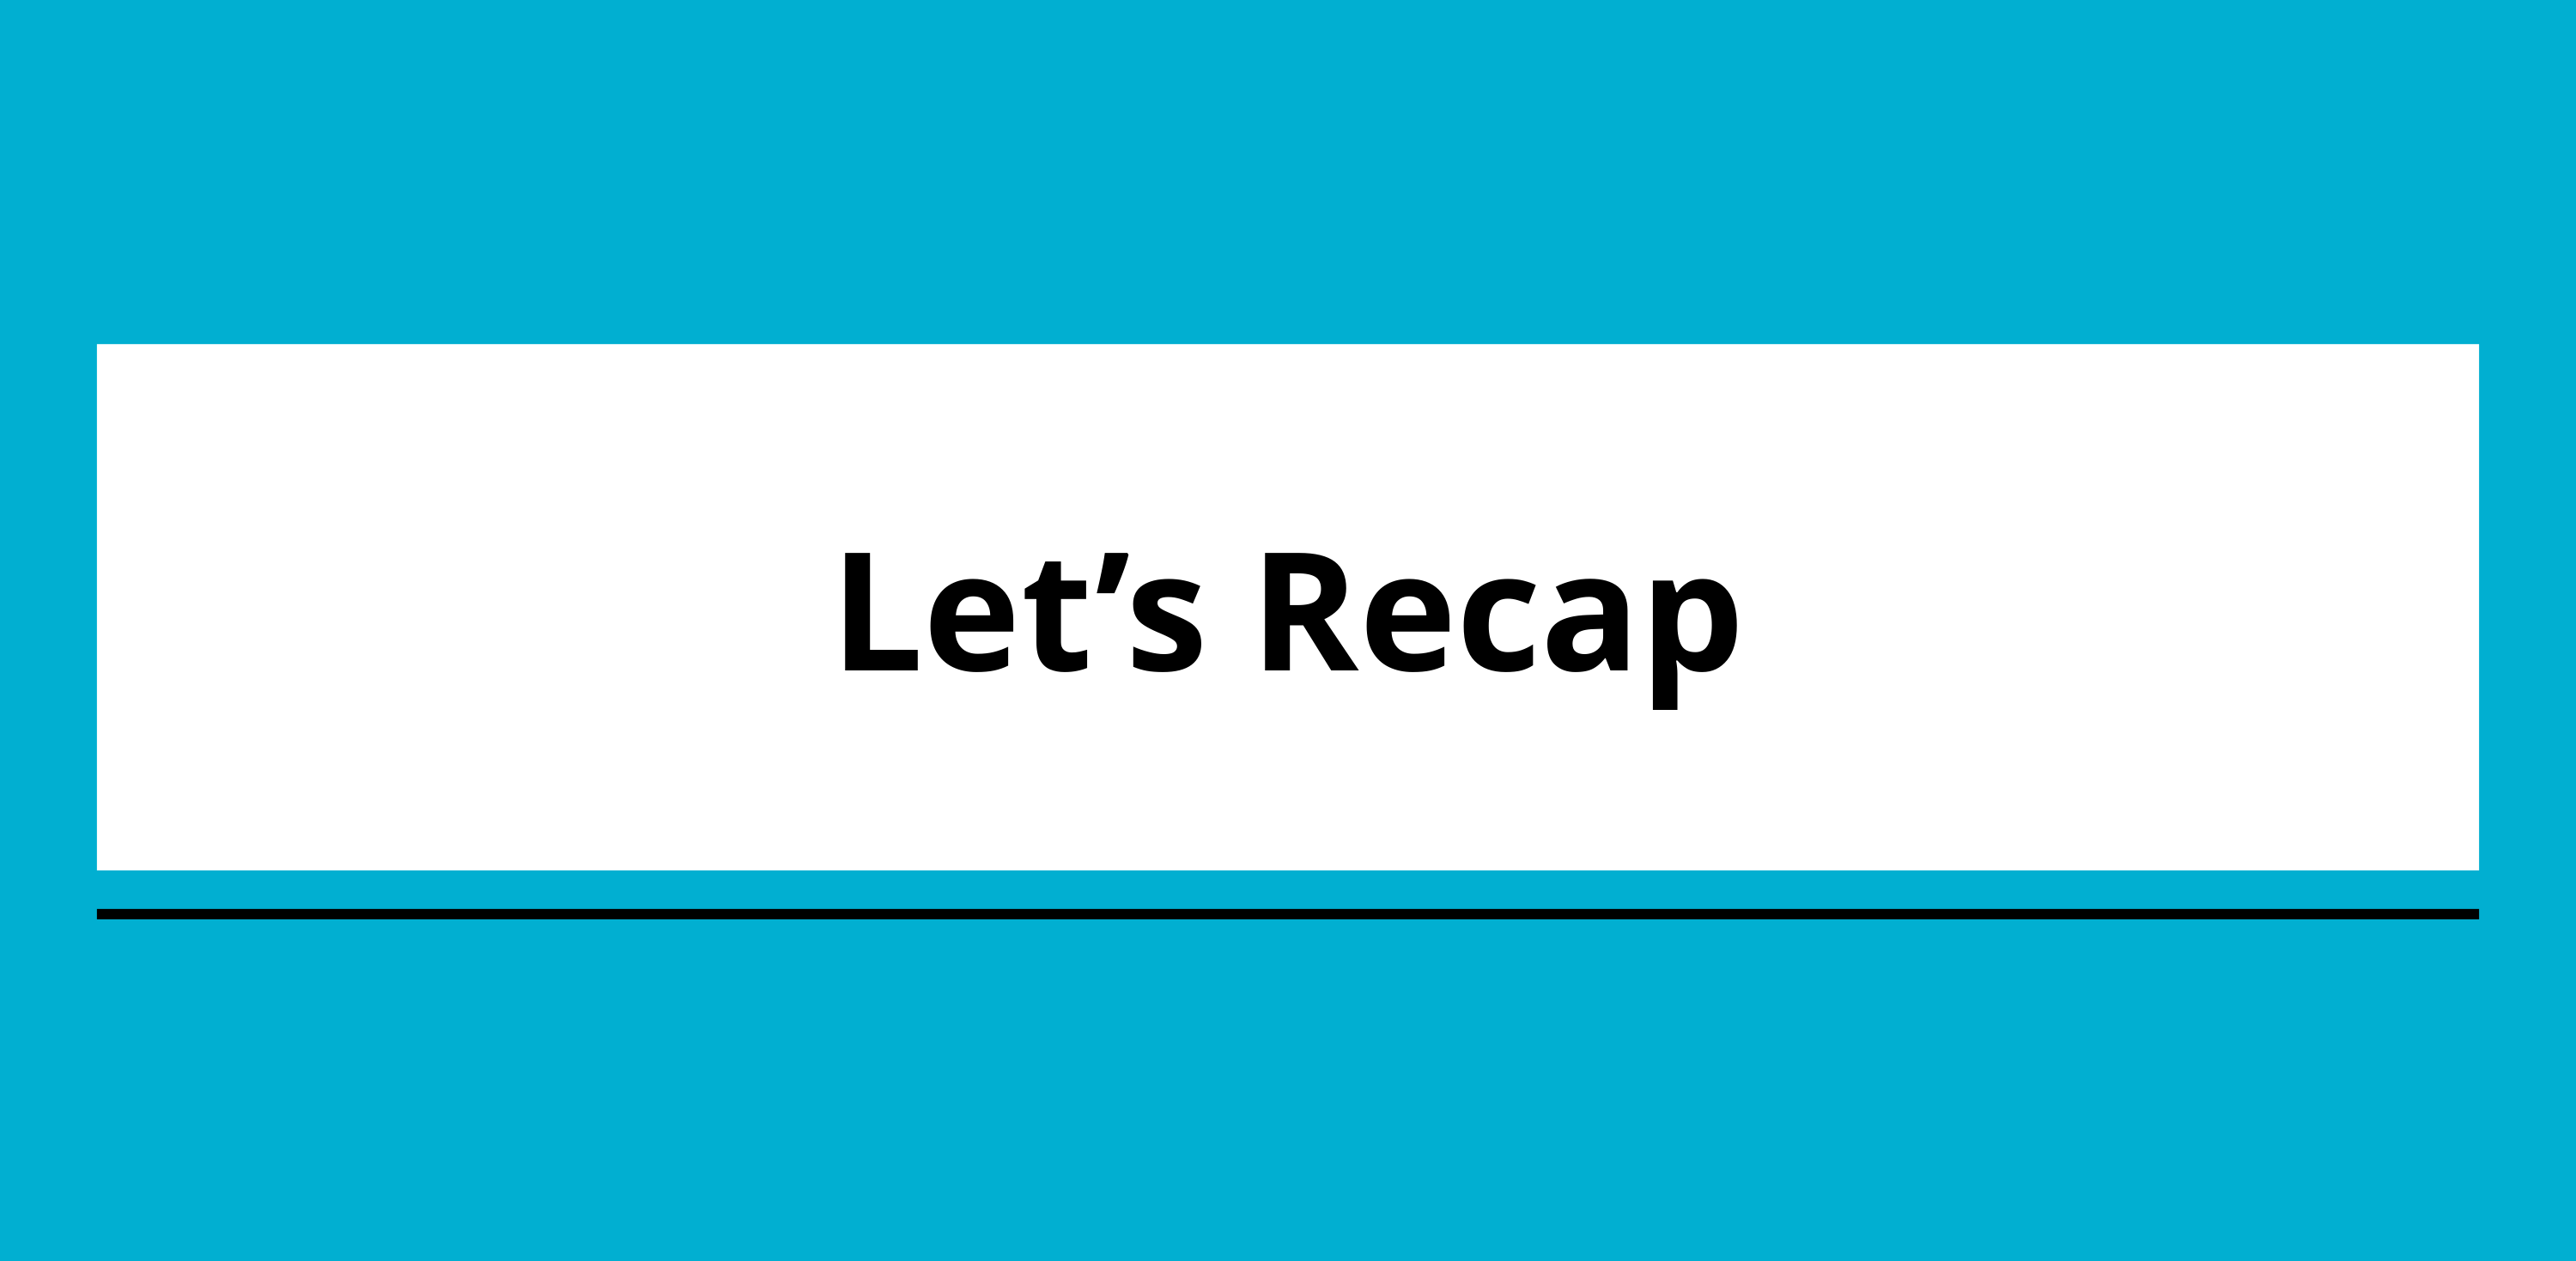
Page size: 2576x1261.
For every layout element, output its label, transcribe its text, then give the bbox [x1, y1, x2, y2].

title Let’s Recap [96, 343, 2480, 870]
